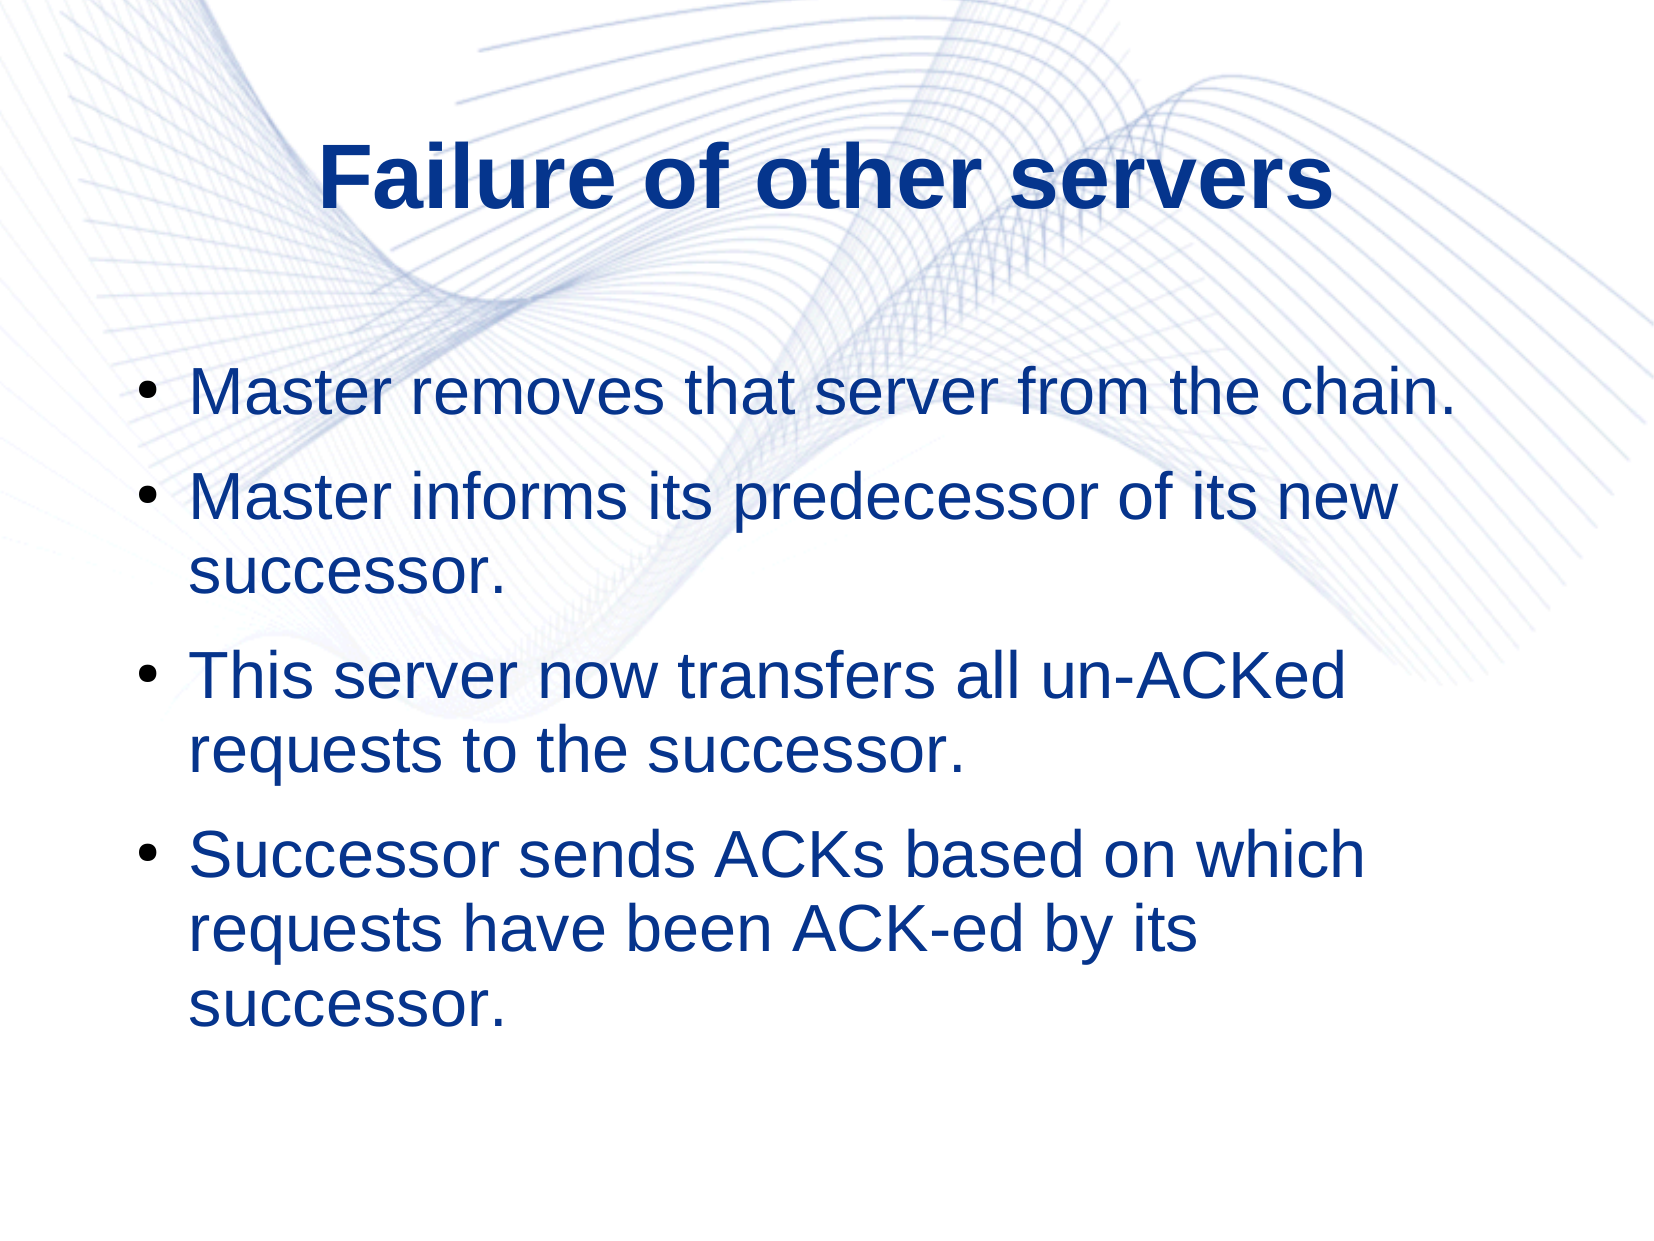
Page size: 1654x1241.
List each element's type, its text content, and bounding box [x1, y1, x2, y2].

picture [0, 0, 1654, 1241]
title Failure of other servers [118, 66, 1536, 288]
list Master removes that server from the chain. Master informs its predecessor of its new successor. This server now transfers all un-ACKed requests to the successor. Successor sends ACKs based on which requests have been ACK-ed by its successor. [118, 354, 1536, 1108]
